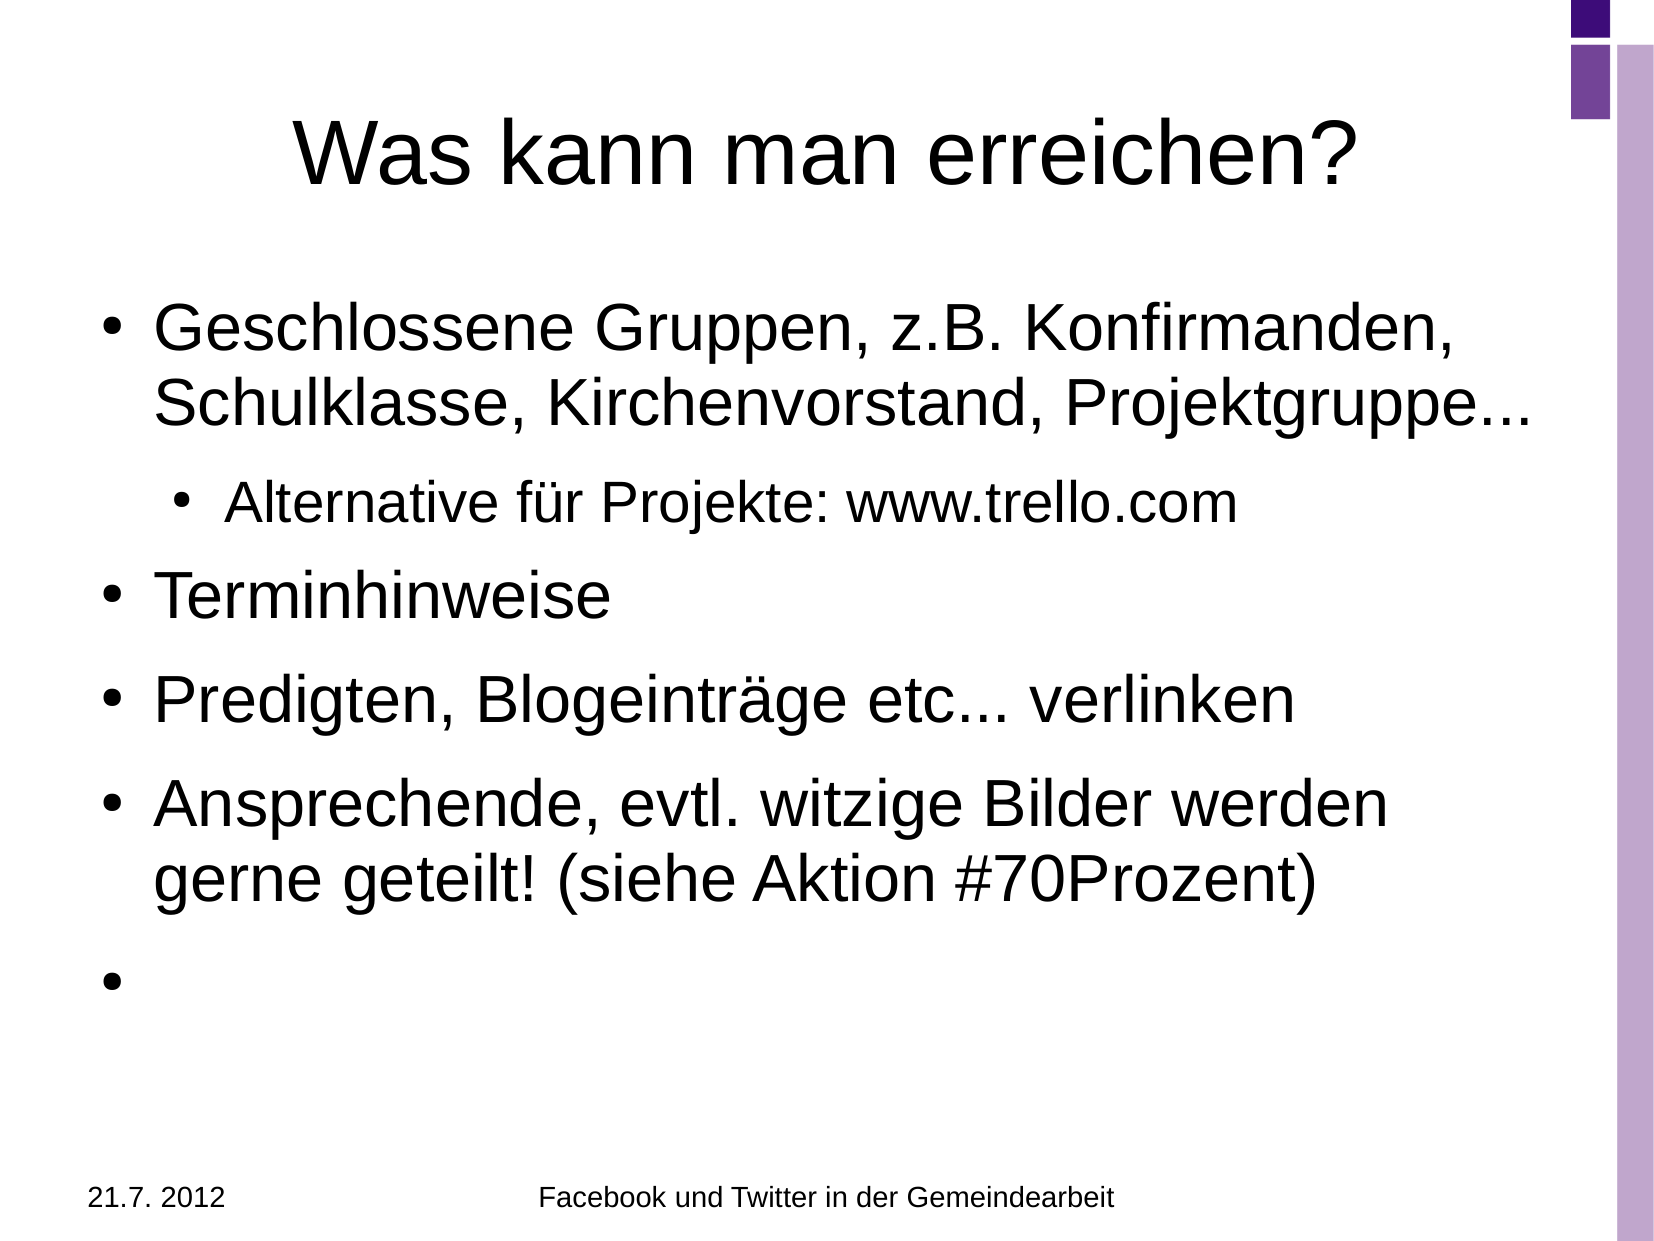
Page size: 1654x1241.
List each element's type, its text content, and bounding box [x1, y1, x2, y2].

picture [1571, 0, 1654, 1241]
title Was kann man erreichen? [82, 49, 1571, 257]
list Geschlossene Gruppen, z.B. Konfirmanden, Schulklasse, Kirchenvorstand, Projektgruppe... Alternative für Projekte: www.trello.com Terminhinweise Predigten, Blogeinträge etc... verlinken Ansprechende, evtl. witzige Bilder werden gerne geteilt! (siehe Aktion #70Prozent) [82, 290, 1571, 1109]
